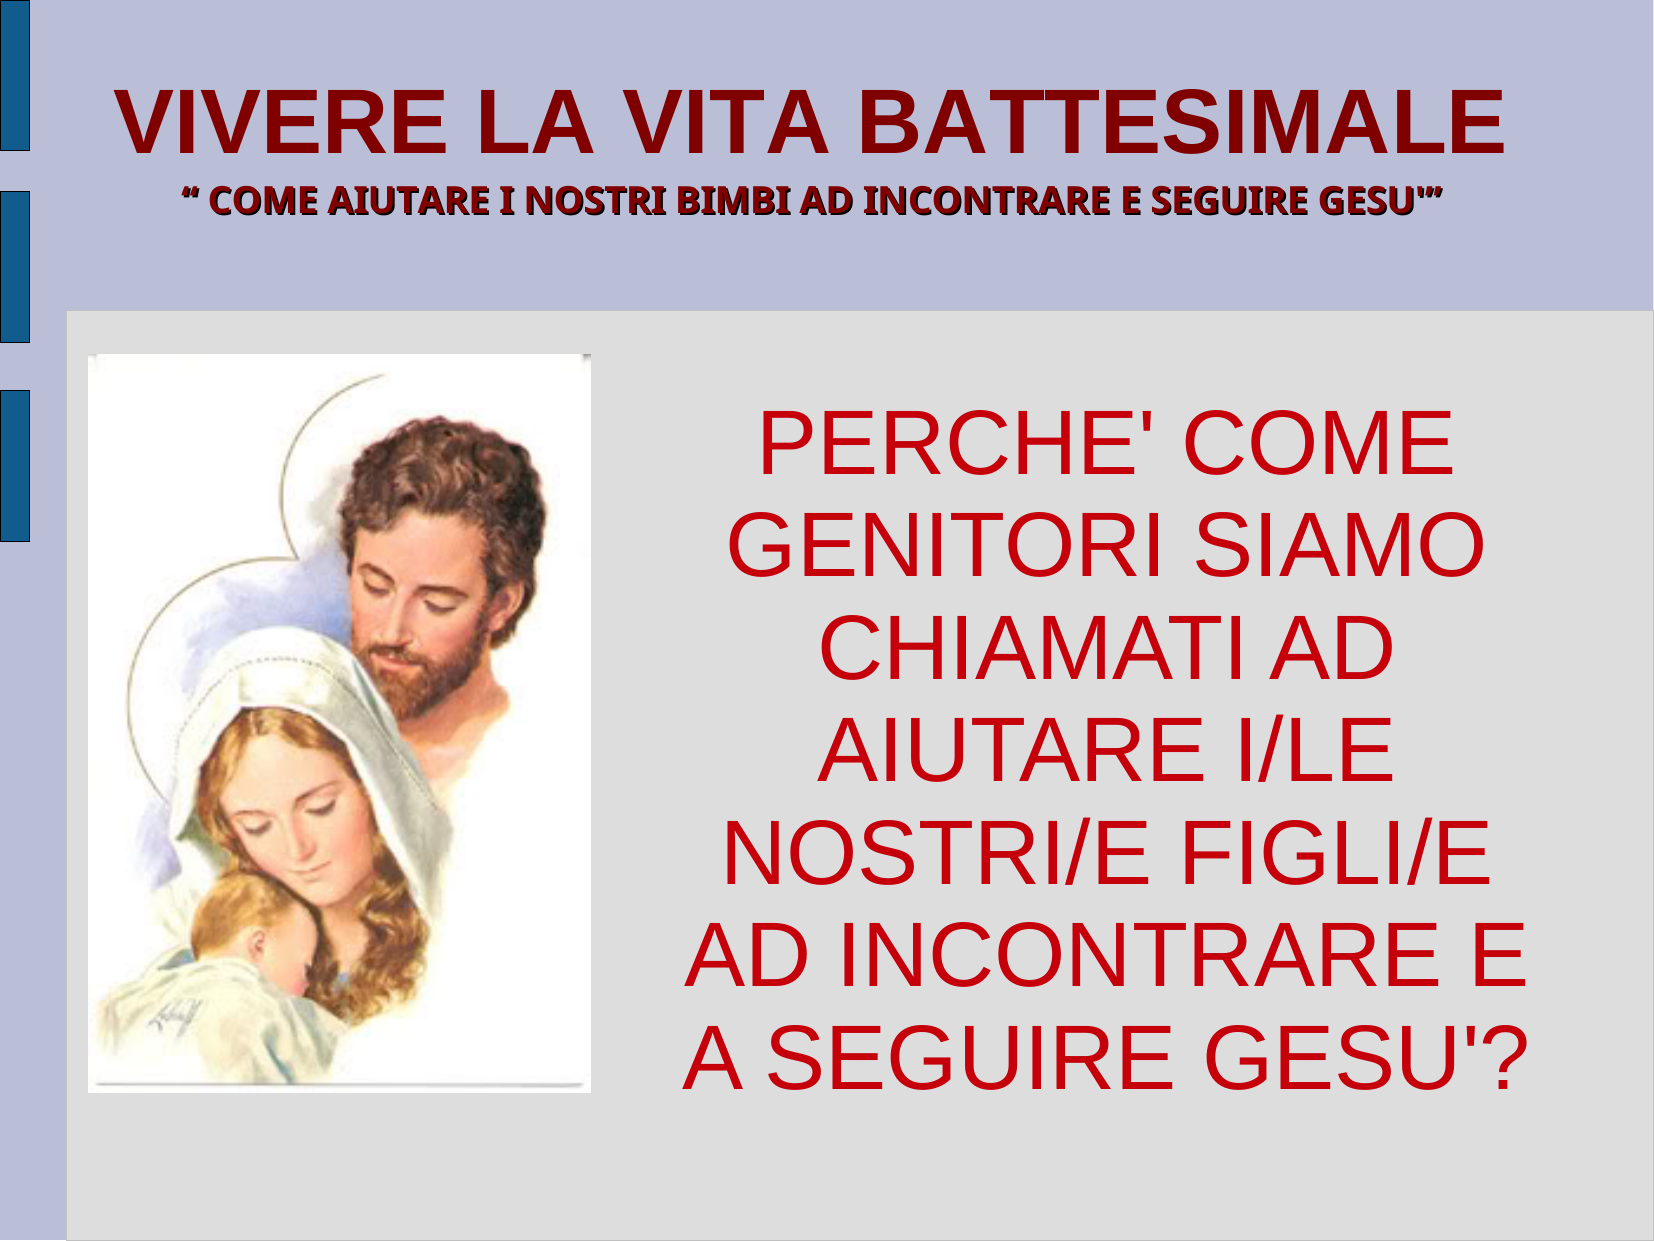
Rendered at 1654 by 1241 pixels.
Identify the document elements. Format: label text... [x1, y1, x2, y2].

picture [88, 354, 591, 1093]
title VIVERE LA VITA BATTESIMALE “ COME AIUTARE I NOSTRI BIMBI AD INCONTRARE E SEGUIRE GESU'” [59, 29, 1565, 266]
subtitle [121, 344, 1534, 1182]
text_box PERCHE' COME GENITORI SIAMO CHIAMATI AD AIUTARE I/LE NOSTRI/E FIGLI/E AD INCONTRARE E A SEGUIRE GESU'? [649, 383, 1565, 1117]
